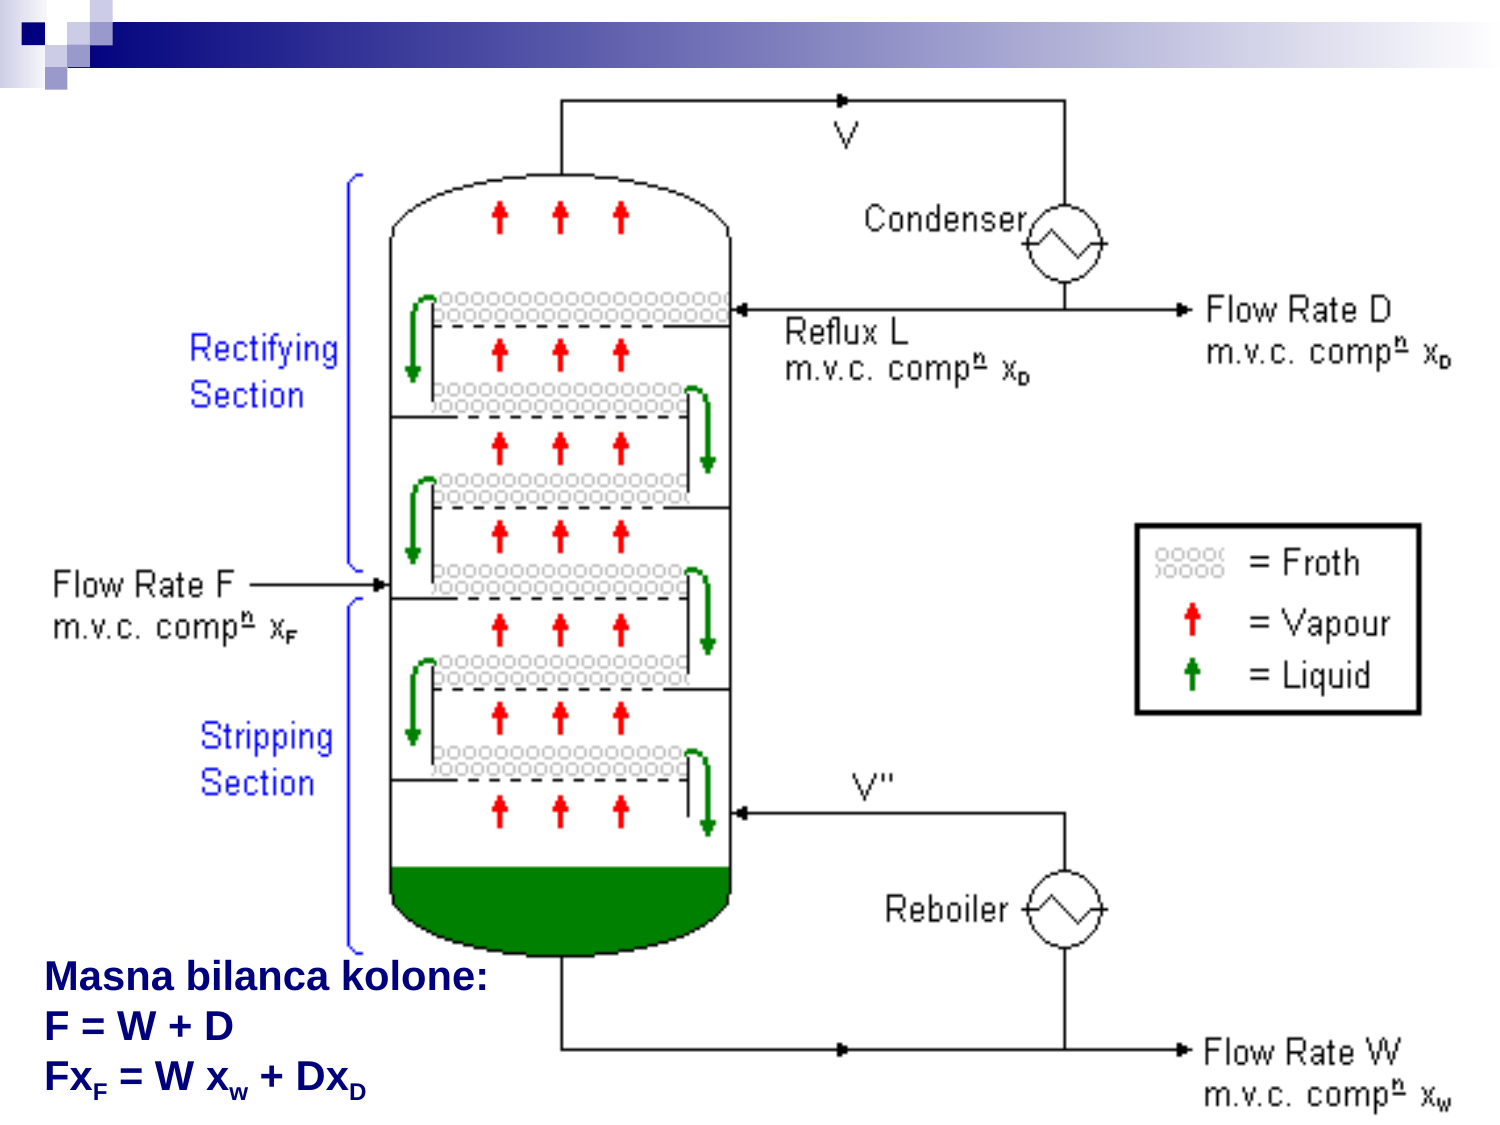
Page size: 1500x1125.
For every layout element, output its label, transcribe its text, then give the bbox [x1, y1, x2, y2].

picture [53, 92, 1454, 1118]
text_box Masna bilanca kolone: F = W + D FxF = W xw + DxD [29, 940, 538, 1114]
